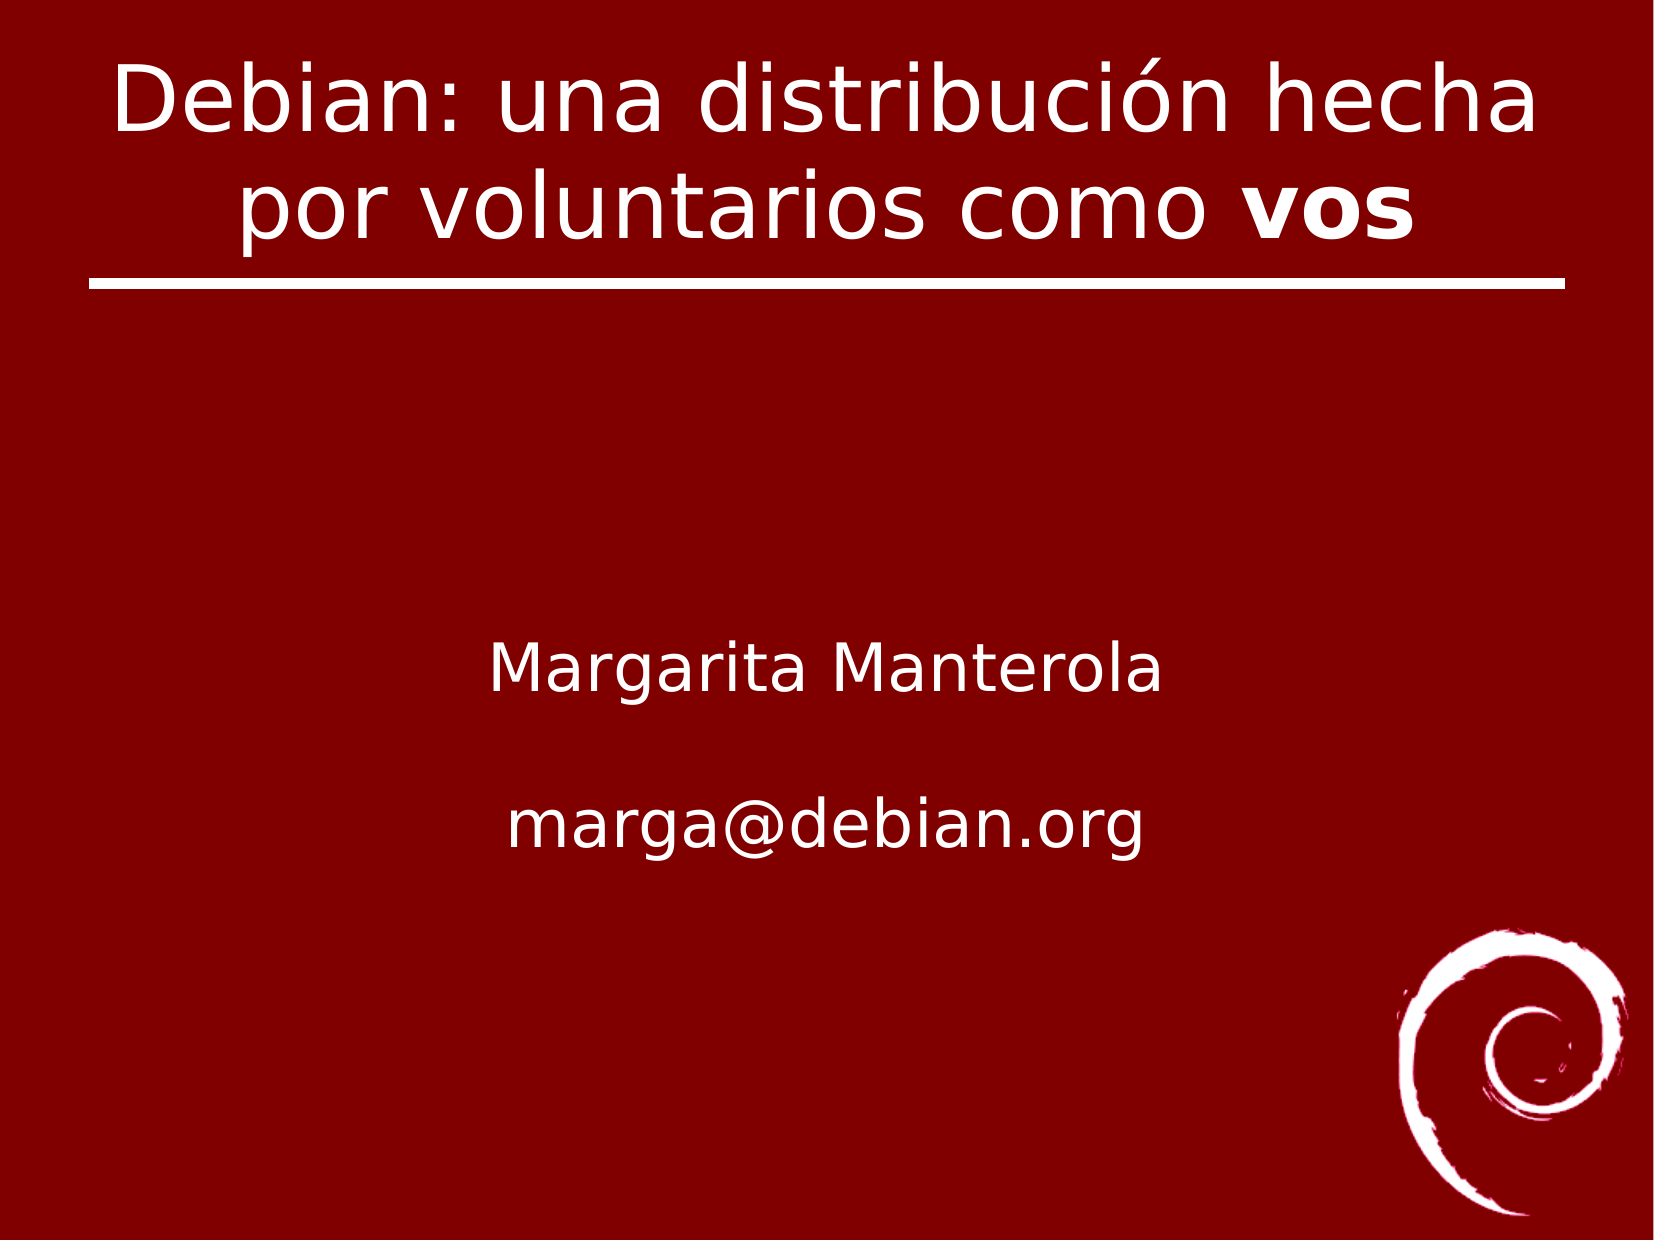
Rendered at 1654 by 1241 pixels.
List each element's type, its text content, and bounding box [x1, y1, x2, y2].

subtitle Margarita Manterola marga@debian.org [82, 383, 1571, 1109]
picture [1394, 925, 1632, 1218]
title Debian: una distribución hecha por voluntarios como vos [82, 45, 1571, 261]
